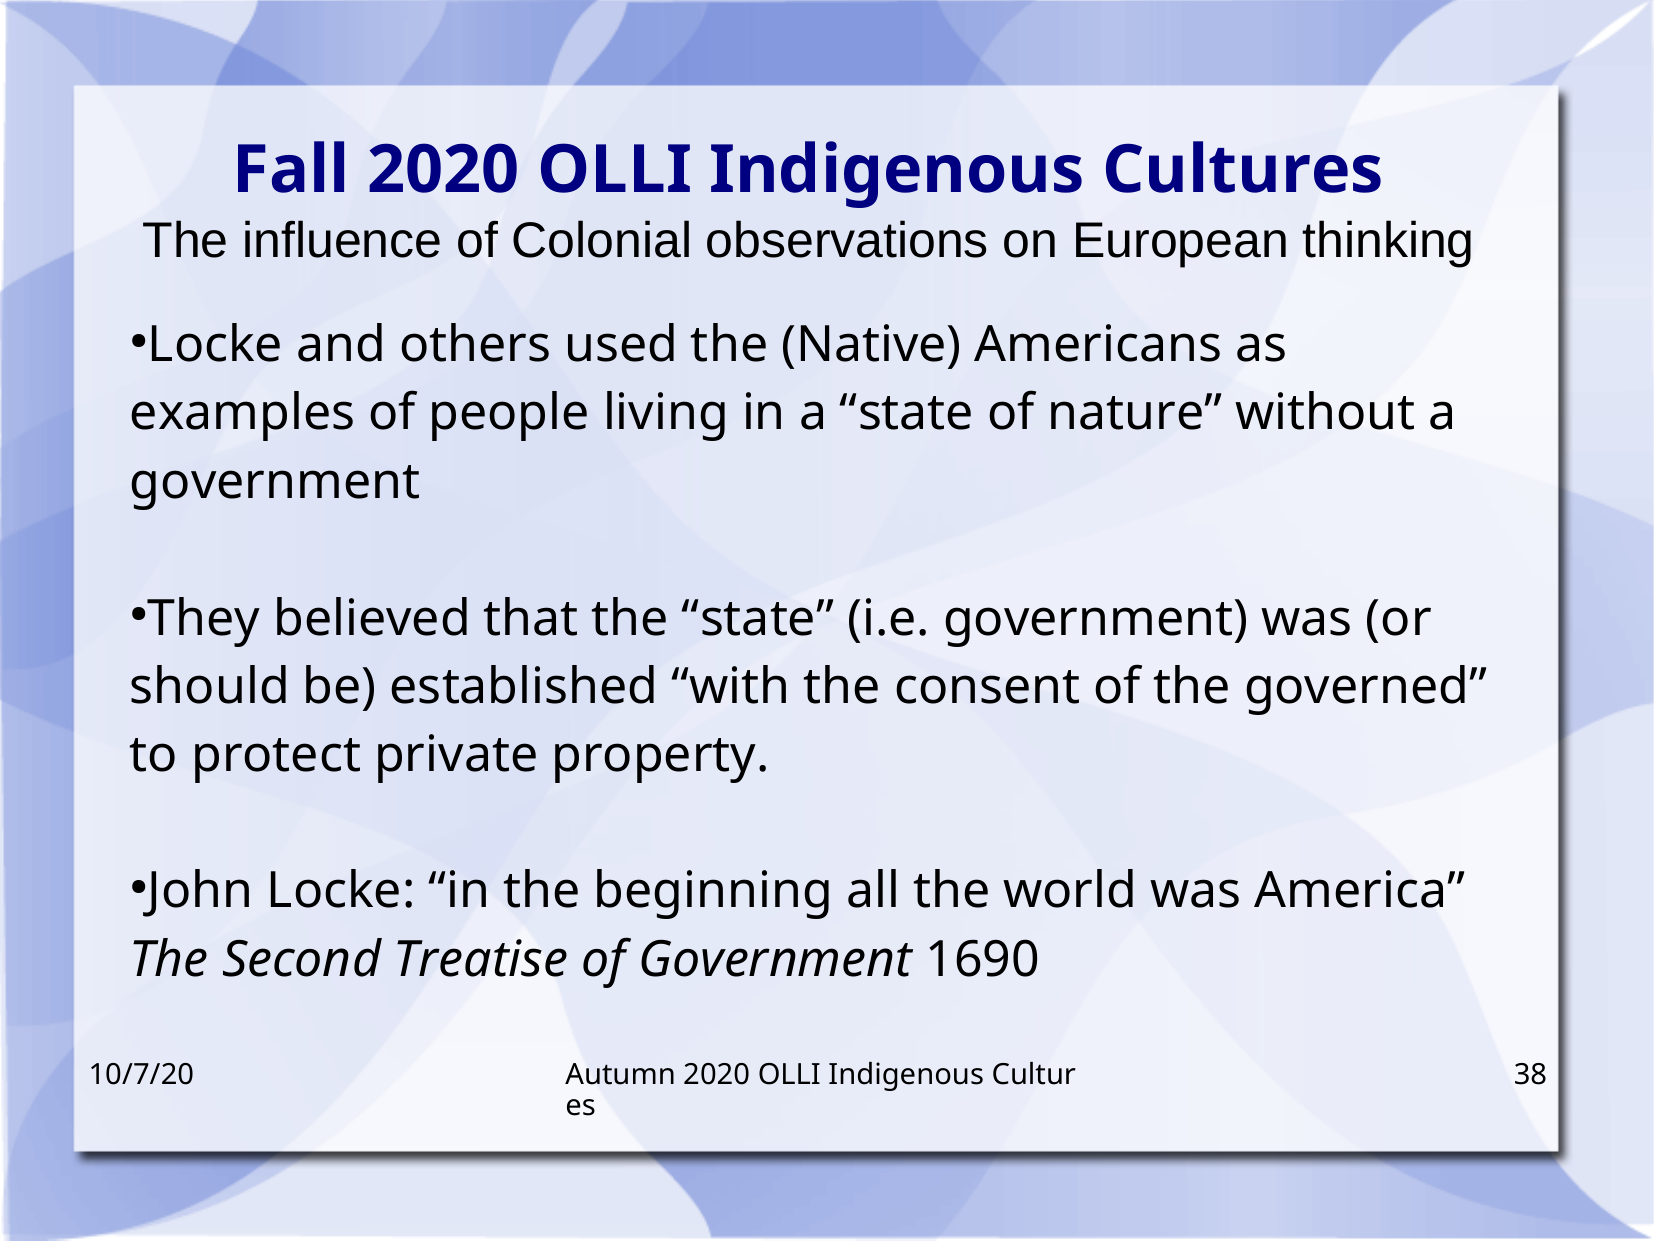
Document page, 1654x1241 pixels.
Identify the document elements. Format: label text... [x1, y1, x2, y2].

subtitle Locke and others used the (Native) Americans as examples of people living in a “state of nature” without a government They believed that the “state” (i.e. government) was (or should be) established “with the consent of the governed” to protect private property. John Locke: “in the beginning all the world was America” The Second Treatise of Government 1690 [129, 324, 1489, 975]
picture [0, 0, 1654, 1241]
title Fall 2020 OLLI Indigenous Cultures The influence of Colonial observations on European thinking [82, 90, 1536, 298]
